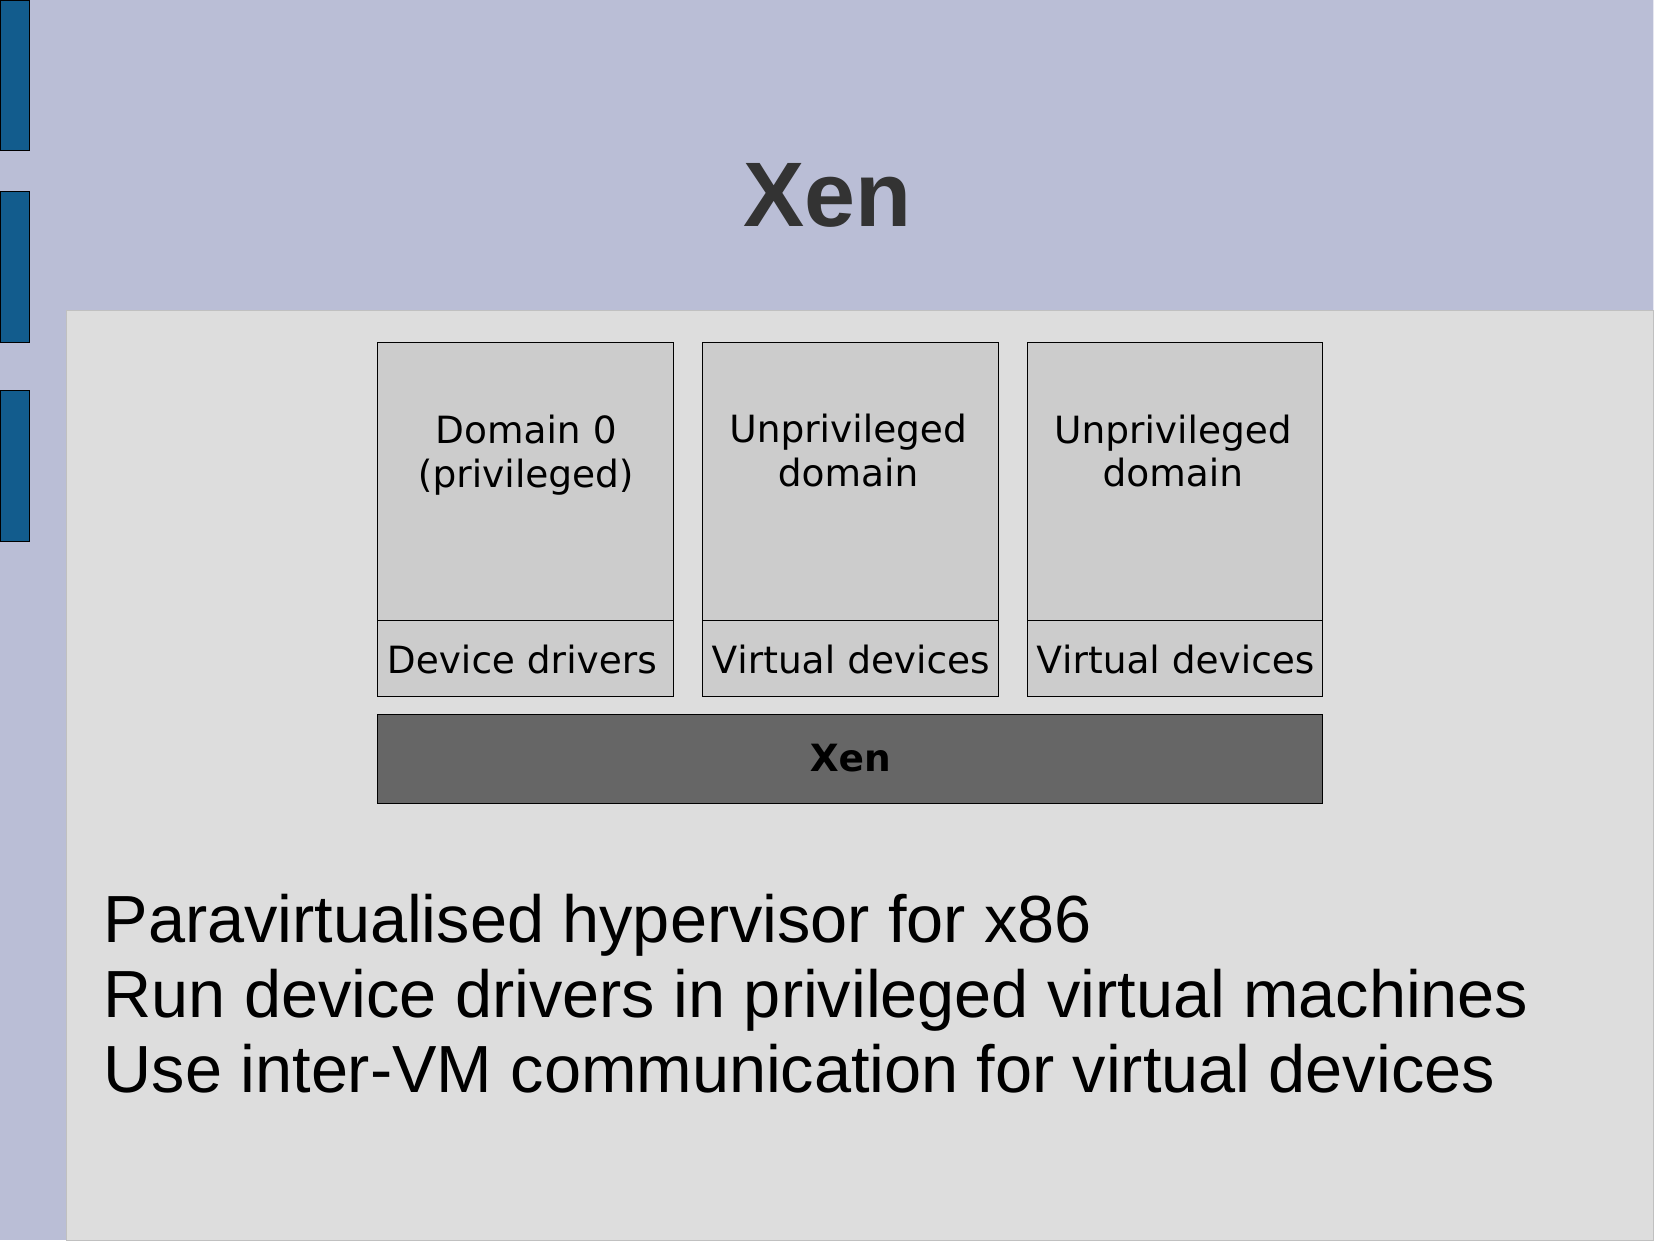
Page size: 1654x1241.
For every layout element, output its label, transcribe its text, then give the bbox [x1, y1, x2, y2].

text_box Domain 0 (privileged) [403, 401, 649, 504]
text_box [702, 342, 999, 620]
text_box [1027, 342, 1323, 620]
title Xen [121, 91, 1534, 299]
text_box Device drivers [372, 631, 672, 691]
text_box Virtual devices [1021, 631, 1330, 691]
text_box [702, 691, 999, 697]
text_box [1027, 691, 1323, 697]
text_box [702, 621, 999, 631]
text_box [1027, 621, 1323, 631]
text_box Xen [377, 714, 1323, 804]
text_box Virtual devices [696, 631, 1005, 691]
text_box Unprivileged domain [714, 400, 982, 503]
text_box [377, 621, 674, 697]
subtitle Paravirtualised hypervisor for x86 Run device drivers in privileged virtual machines Use inter-VM communication for virtual devices [103, 814, 1577, 1174]
text_box [377, 342, 674, 620]
text_box Unprivileged domain [1039, 400, 1307, 503]
